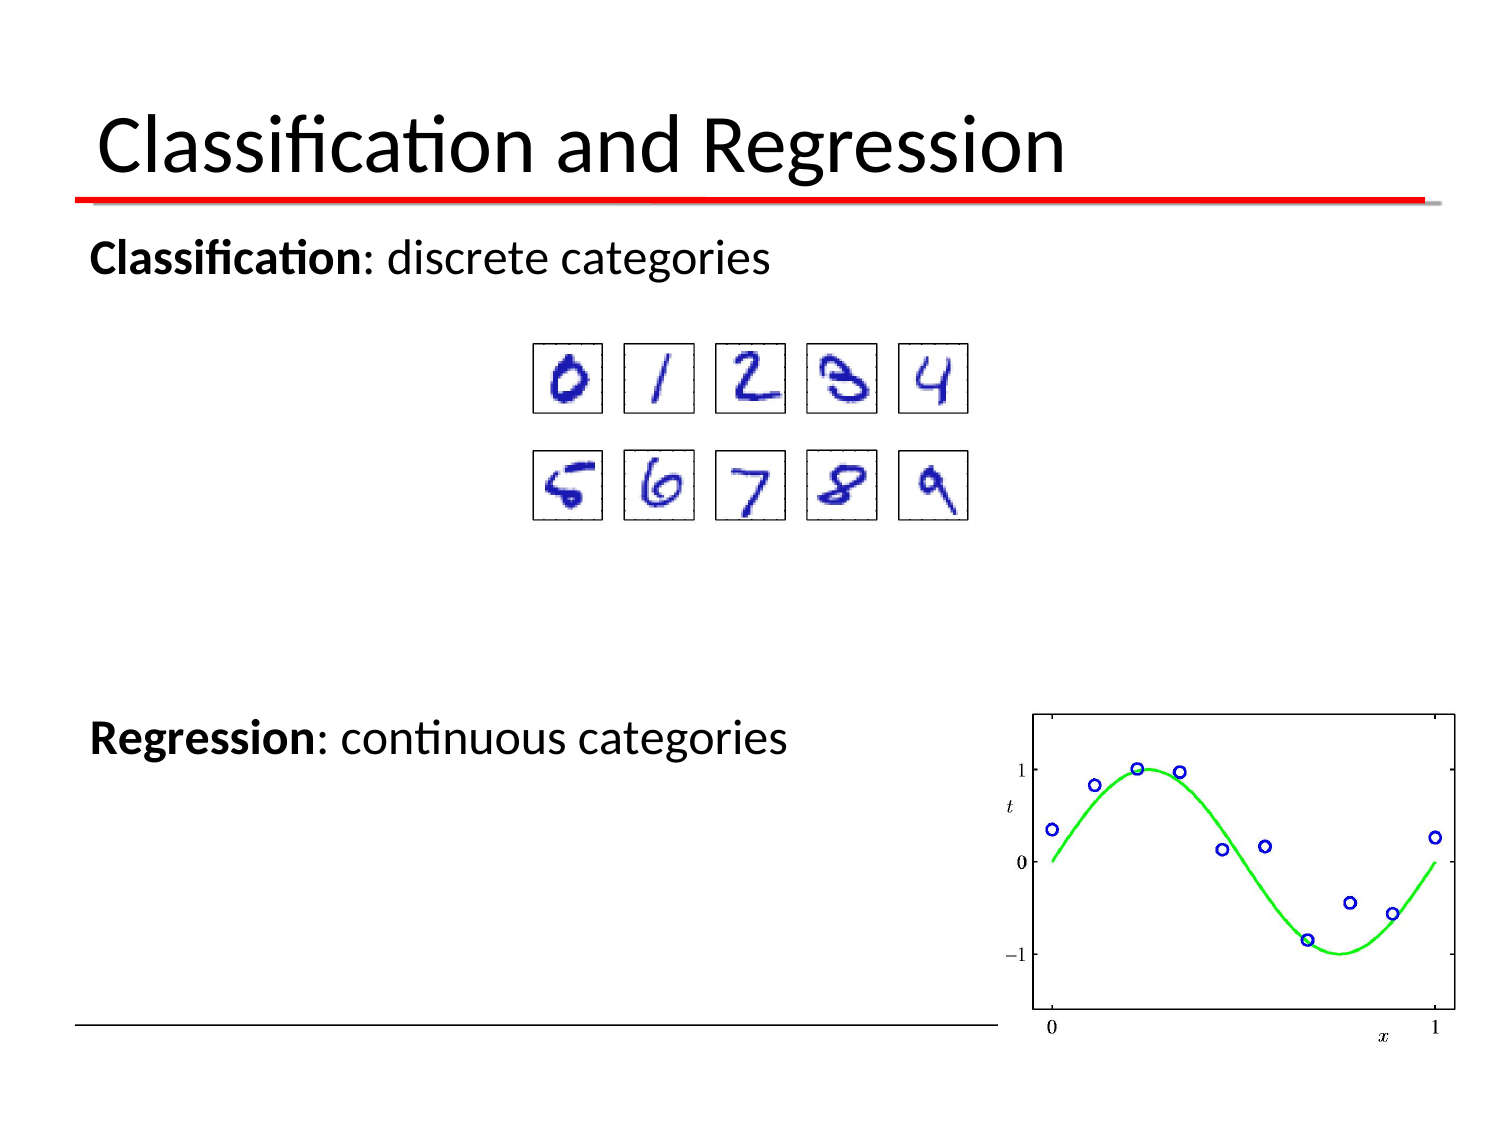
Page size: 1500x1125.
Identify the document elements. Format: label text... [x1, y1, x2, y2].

text_box [998, 706, 1462, 1051]
title Classification and Regression [45, 45, 1471, 233]
text_box Classification: discrete categories Regression: continuous categories [75, 216, 1426, 773]
